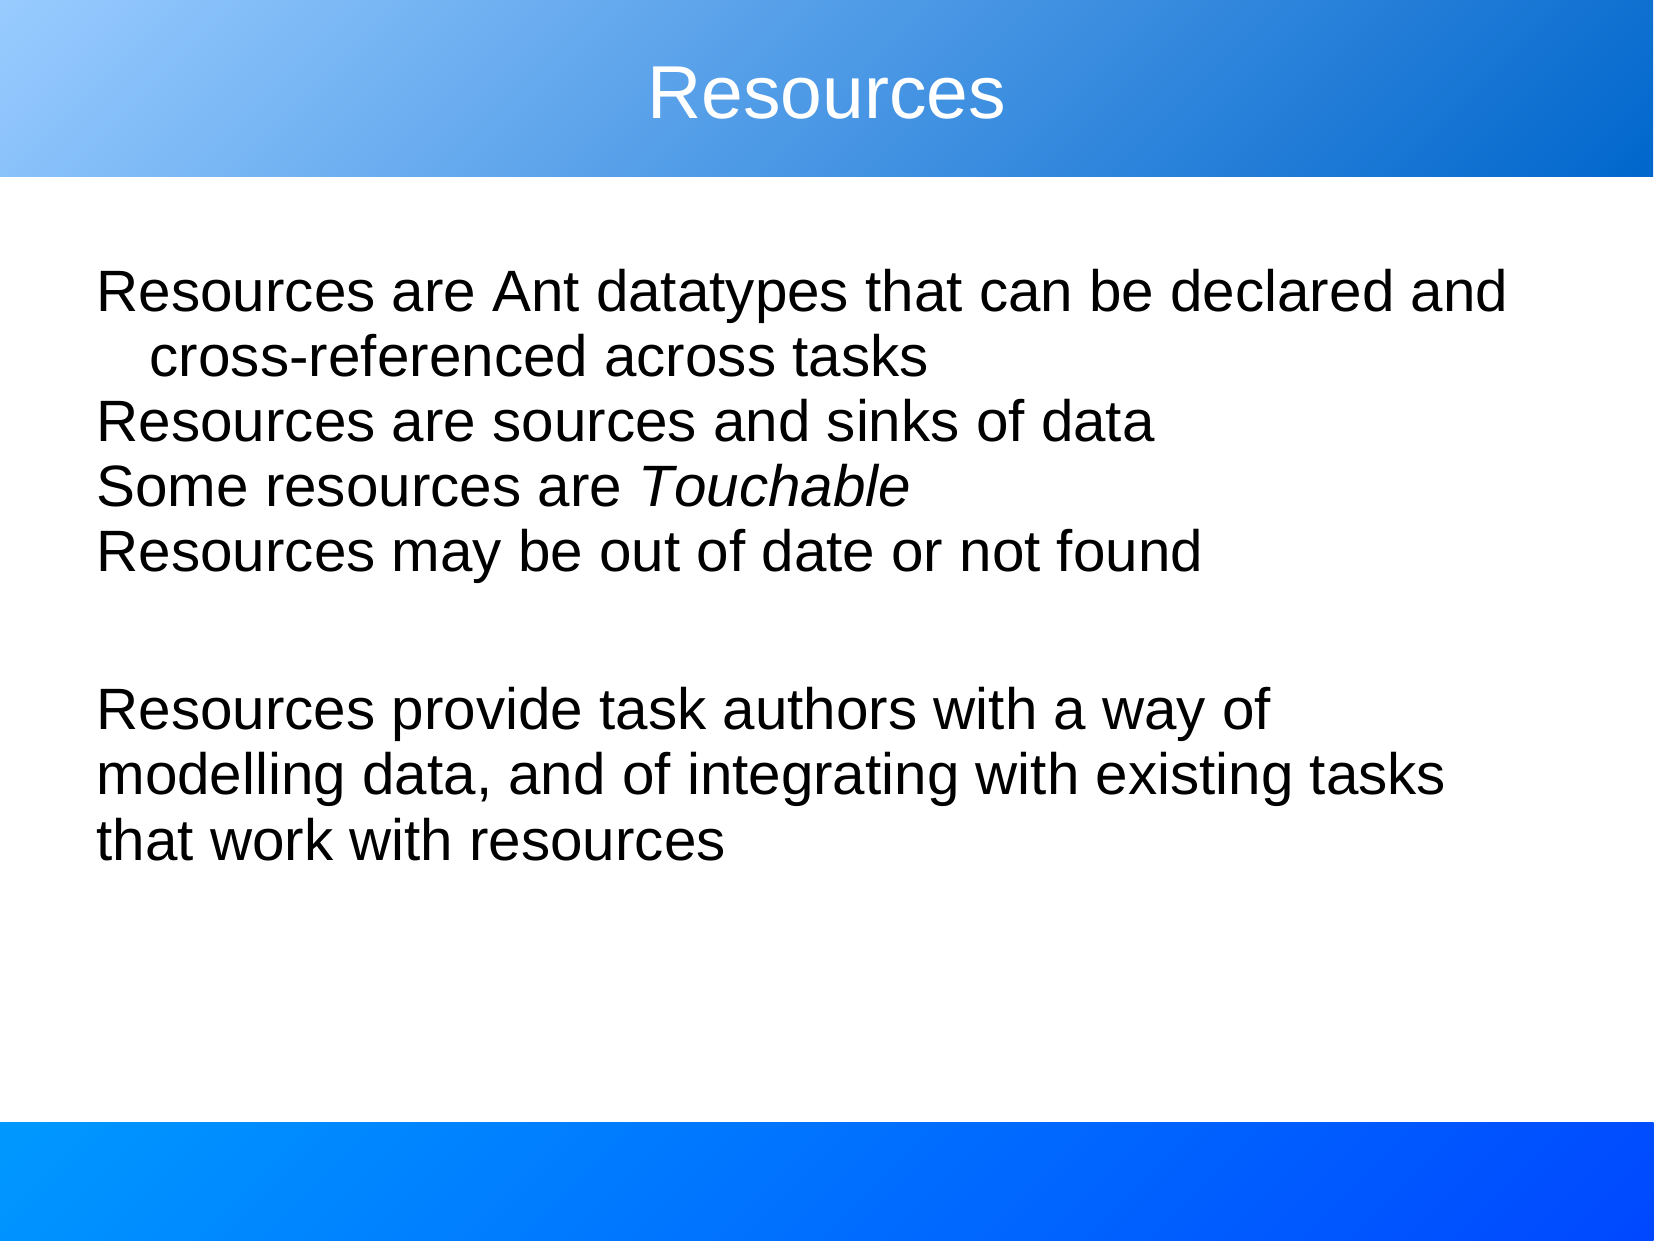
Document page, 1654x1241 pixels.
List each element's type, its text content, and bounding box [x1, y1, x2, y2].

text_box Resources provide task authors with a way of modelling data, and of integrating with existing tasks that work with resources [89, 677, 1513, 1037]
title Resources [82, 22, 1571, 163]
list Resources are Ant datatypes that can be declared and cross-referenced across tasks Resources are sources and sinks of data Some resources are Touchable Resources may be out of date or not found [78, 258, 1568, 713]
